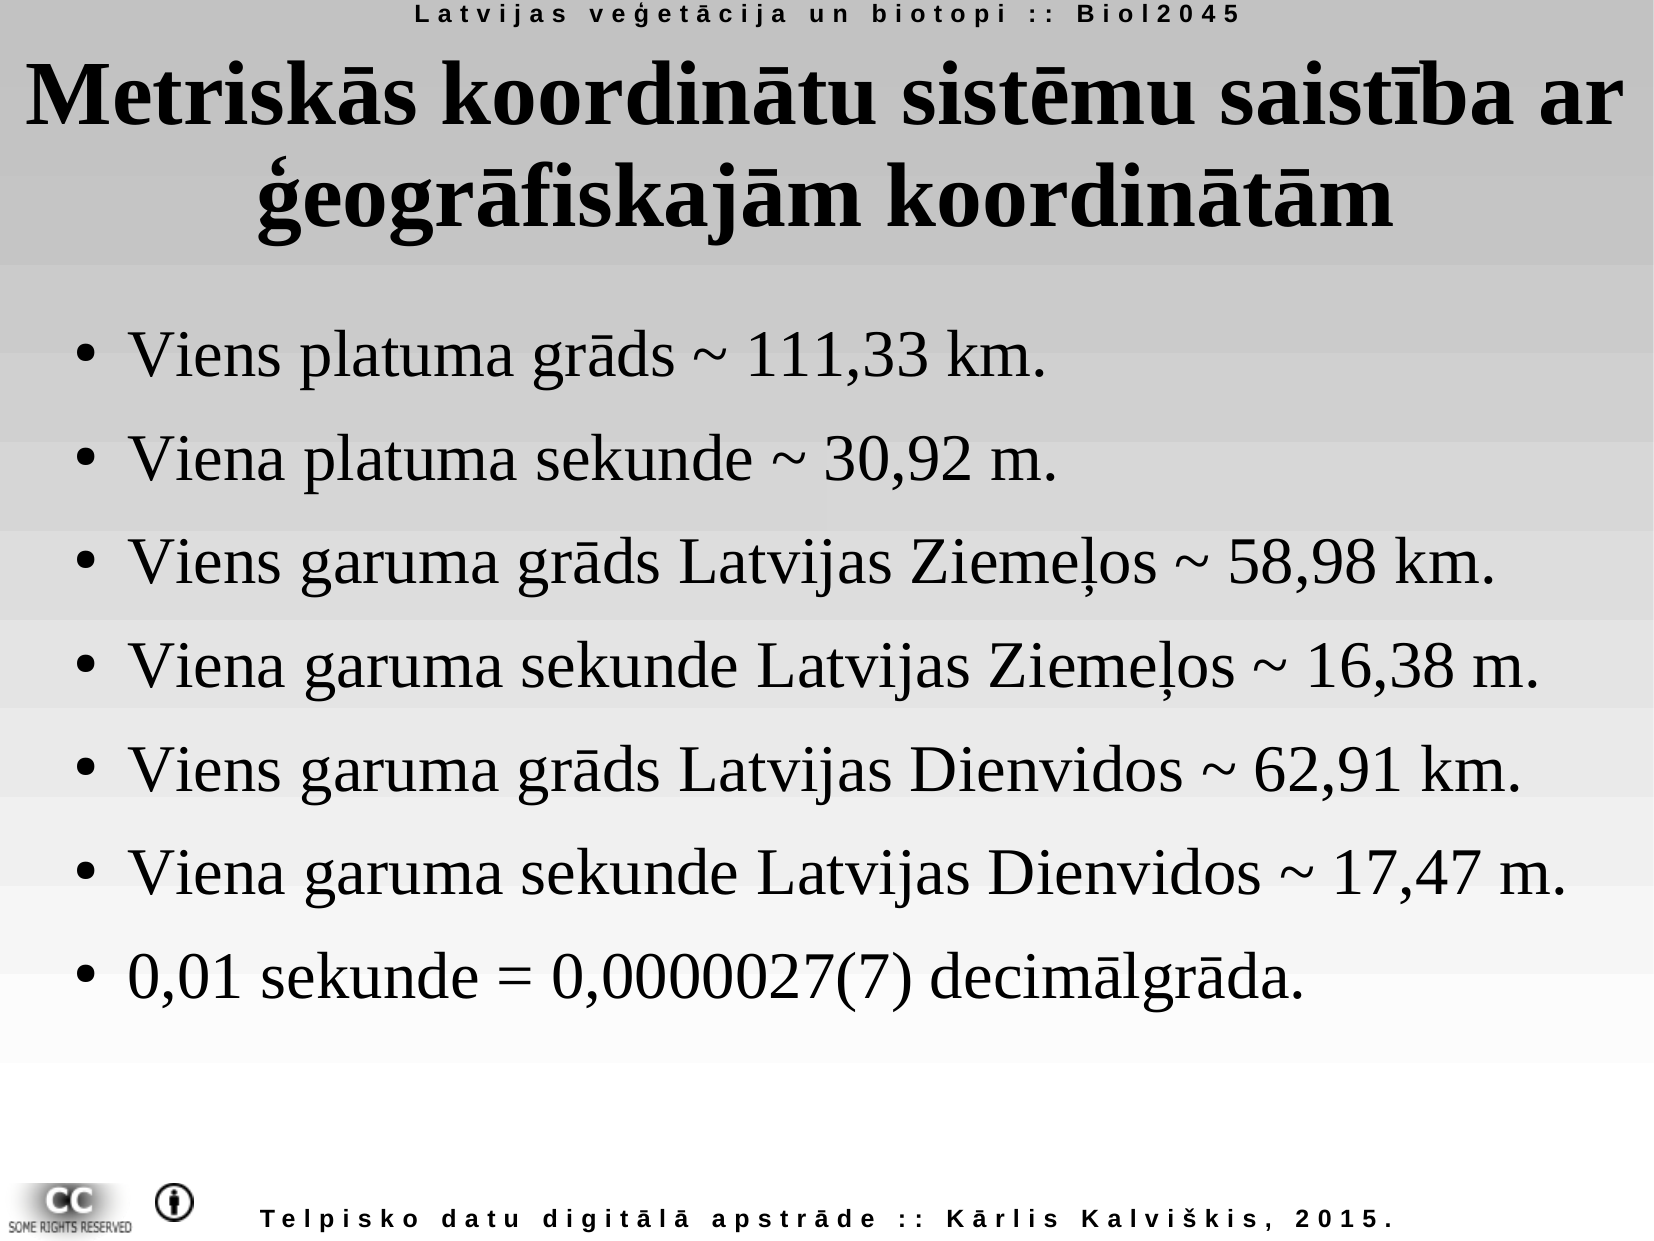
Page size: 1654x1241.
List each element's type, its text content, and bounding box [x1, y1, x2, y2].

list Viens platuma grāds ~ 111,33 km. Viena platuma sekunde ~ 30,92 m. Viens garuma grāds Latvijas Ziemeļos ~ 58,98 km. Viena garuma sekunde Latvijas Ziemeļos ~ 16,38 m. Viens garuma grāds Latvijas Dienvidos ~ 62,91 km. Viena garuma sekunde Latvijas Dienvidos ~ 17,47 m. 0,01 sekunde = 0,0000027(7) decimālgrāda. [56, 317, 1600, 1175]
picture [0, 287, 1654, 1241]
title Metriskās koordinātu sistēmu saistība ar ģeogrāfiskajām koordinātām [0, 1, 1654, 287]
